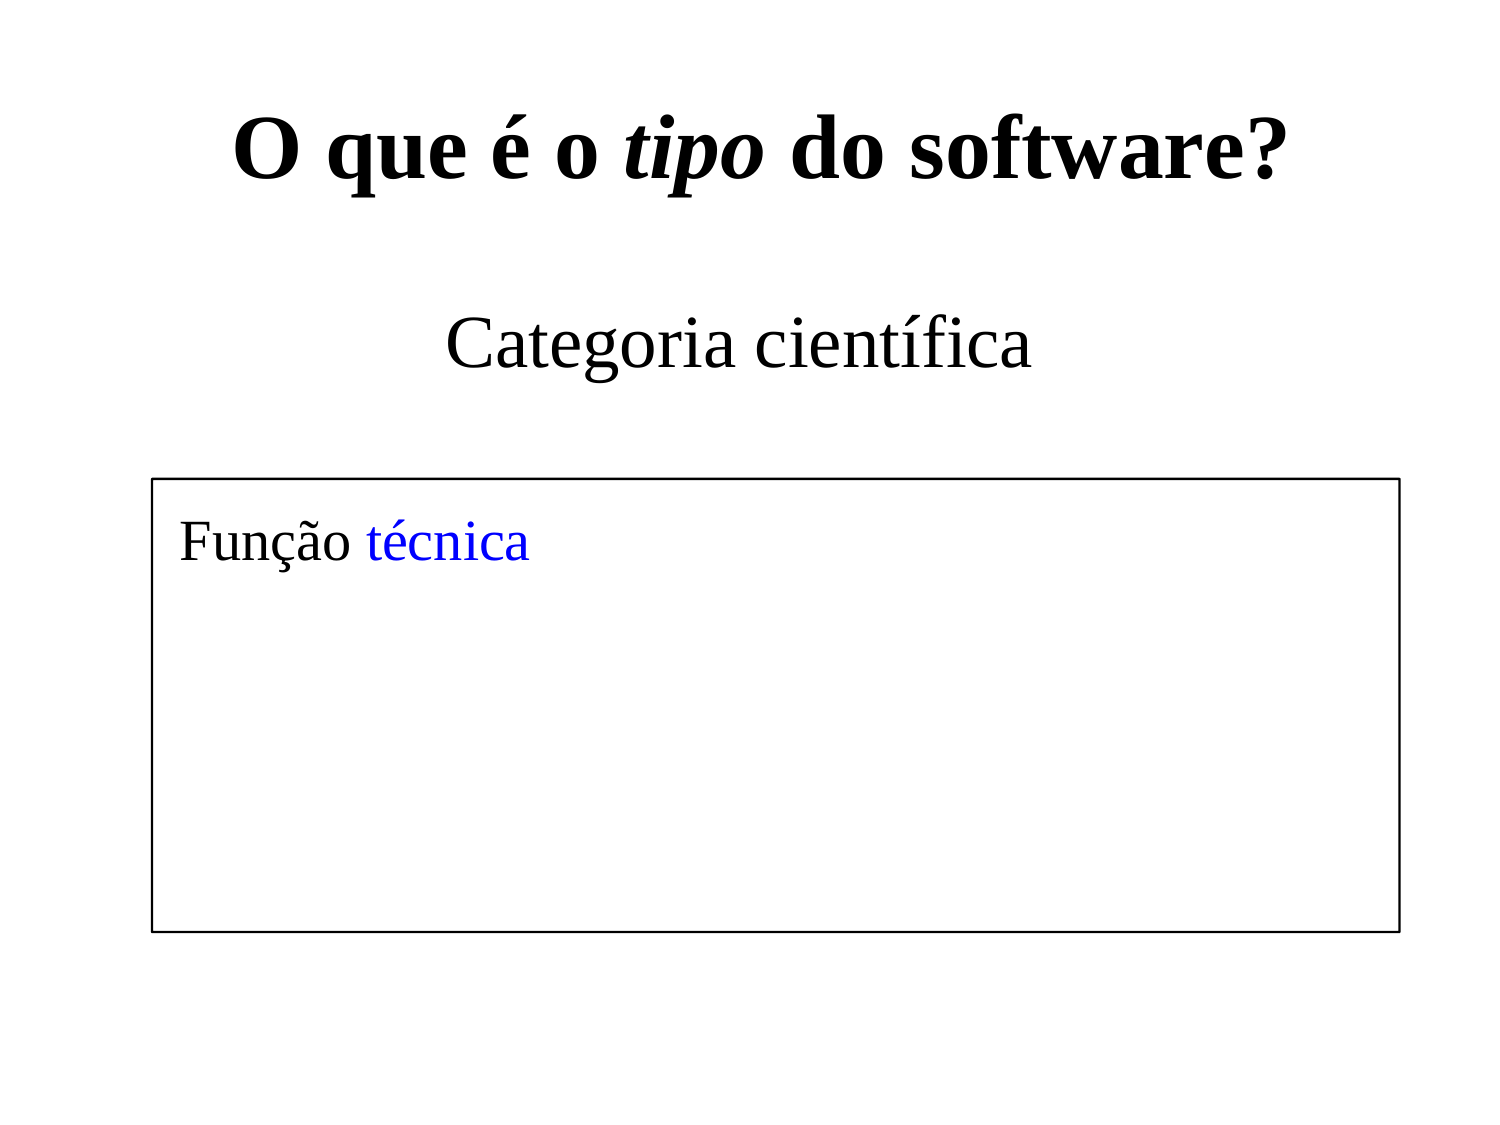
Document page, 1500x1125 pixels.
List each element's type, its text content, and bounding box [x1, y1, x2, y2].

text_box Função técnica De cunho comunicacional e computacional Derivada da lógica e sintaxe do código fonte [152, 478, 1400, 991]
text_box Categoria científica [406, 297, 1073, 390]
title O que é o tipo do software? [68, 78, 1455, 218]
